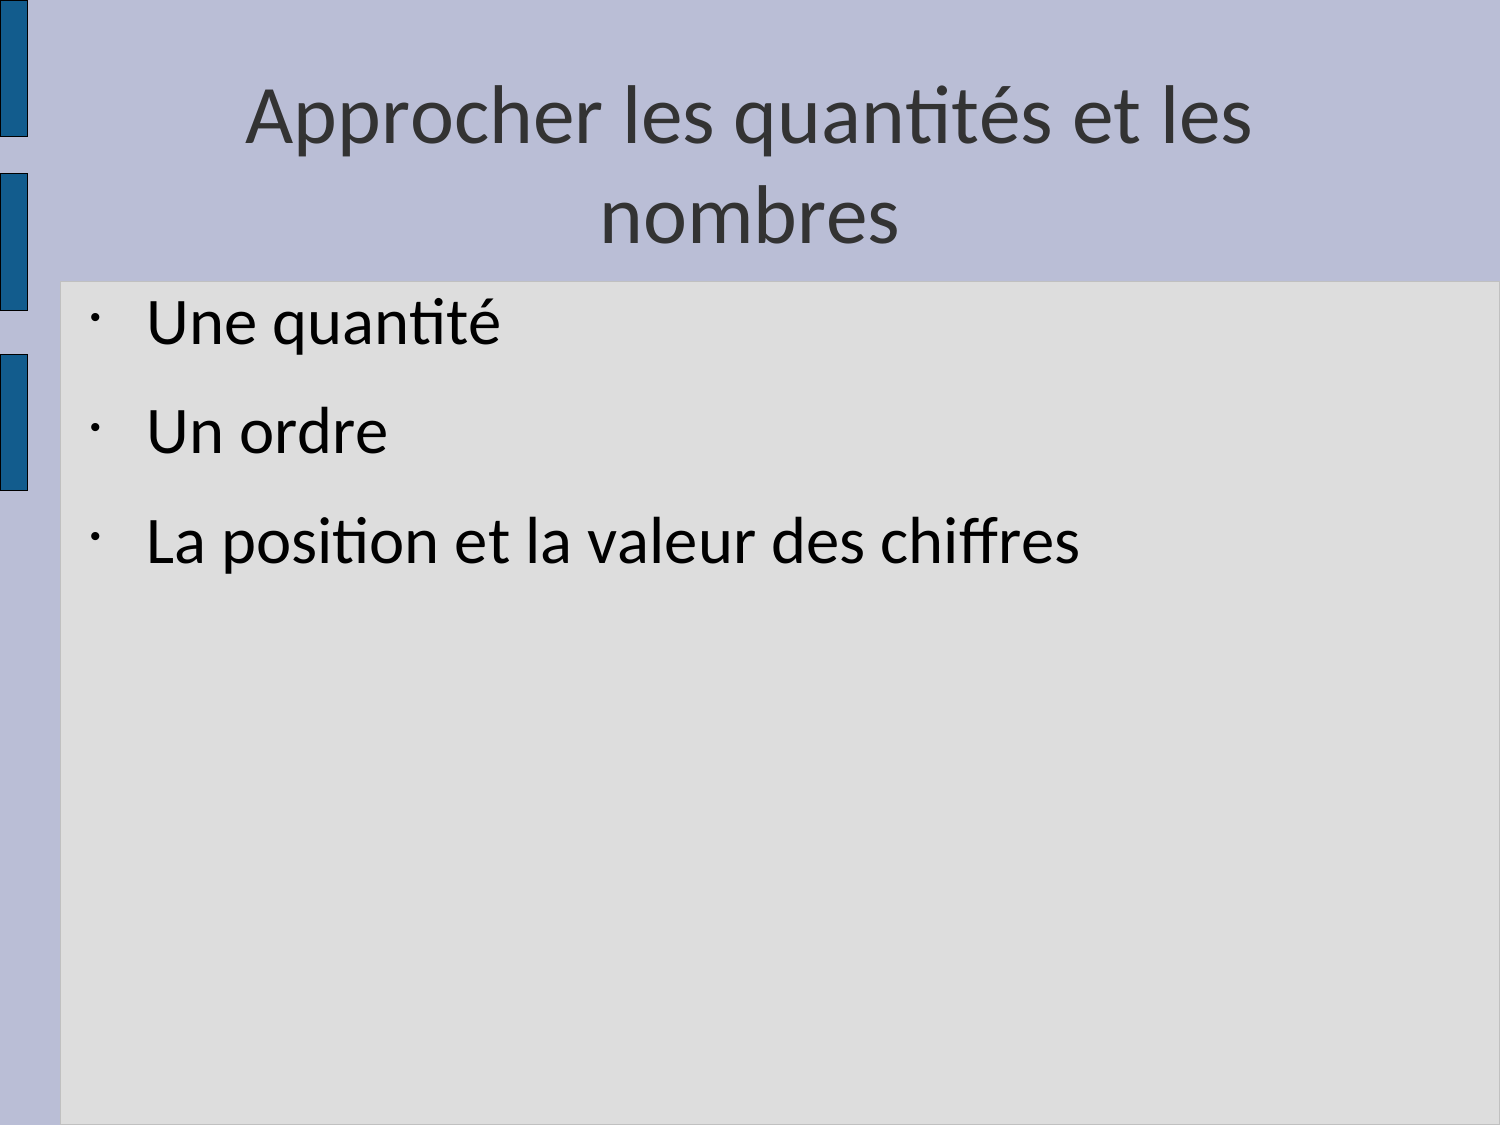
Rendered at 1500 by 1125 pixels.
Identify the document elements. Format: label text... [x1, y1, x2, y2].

list Une quantité Un ordre La position et la valeur des chiffres [75, 262, 1425, 1005]
title Approcher les quantités et les nombres [75, 45, 1425, 262]
